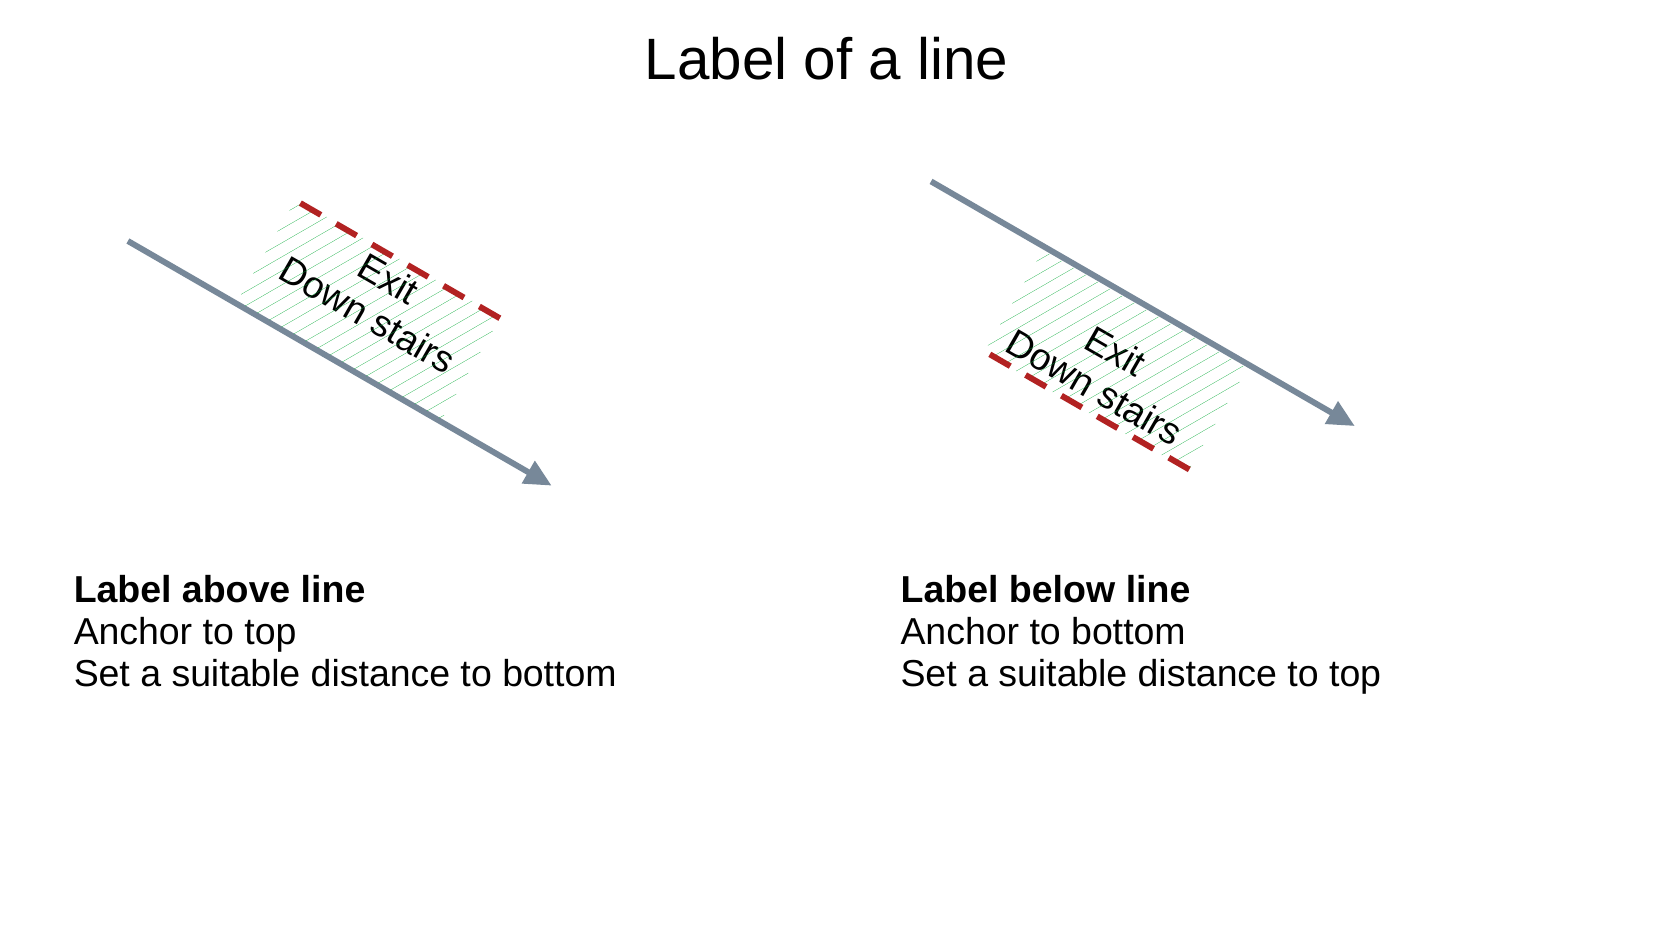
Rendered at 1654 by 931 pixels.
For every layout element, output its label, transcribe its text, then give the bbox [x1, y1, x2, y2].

text_box Label below line Anchor to bottom Set a suitable distance to top [885, 561, 1506, 744]
text_box Label above line Anchor to top Set a suitable distance to bottom [59, 561, 650, 702]
text_box [983, 250, 1248, 467]
text_box [236, 199, 500, 420]
title Label of a line [0, 0, 1654, 119]
